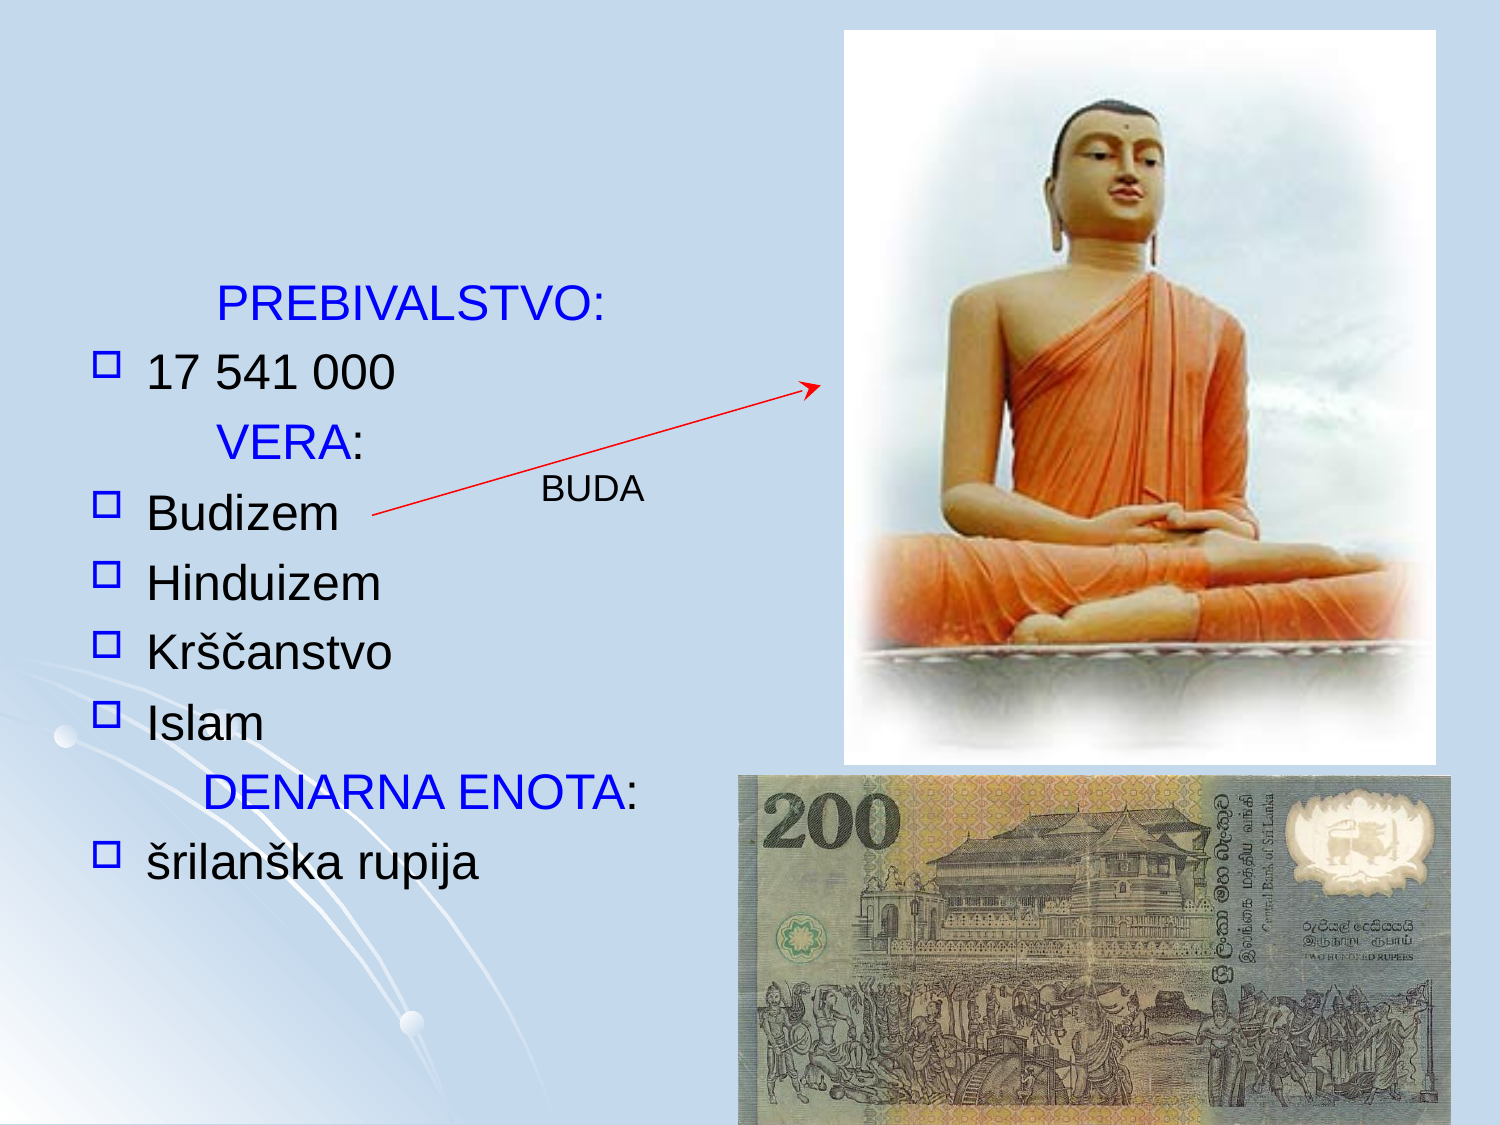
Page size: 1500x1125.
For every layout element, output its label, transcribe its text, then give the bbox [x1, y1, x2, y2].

list PREBIVALSTVO: 17 541 000 VERA: Budizem Hinduizem Krščanstvo Islam DENARNA ENOTA: šrilanška rupija [75, 262, 737, 1006]
picture [738, 775, 1451, 1125]
picture [844, 30, 1436, 765]
text_box BUDA [525, 456, 660, 517]
